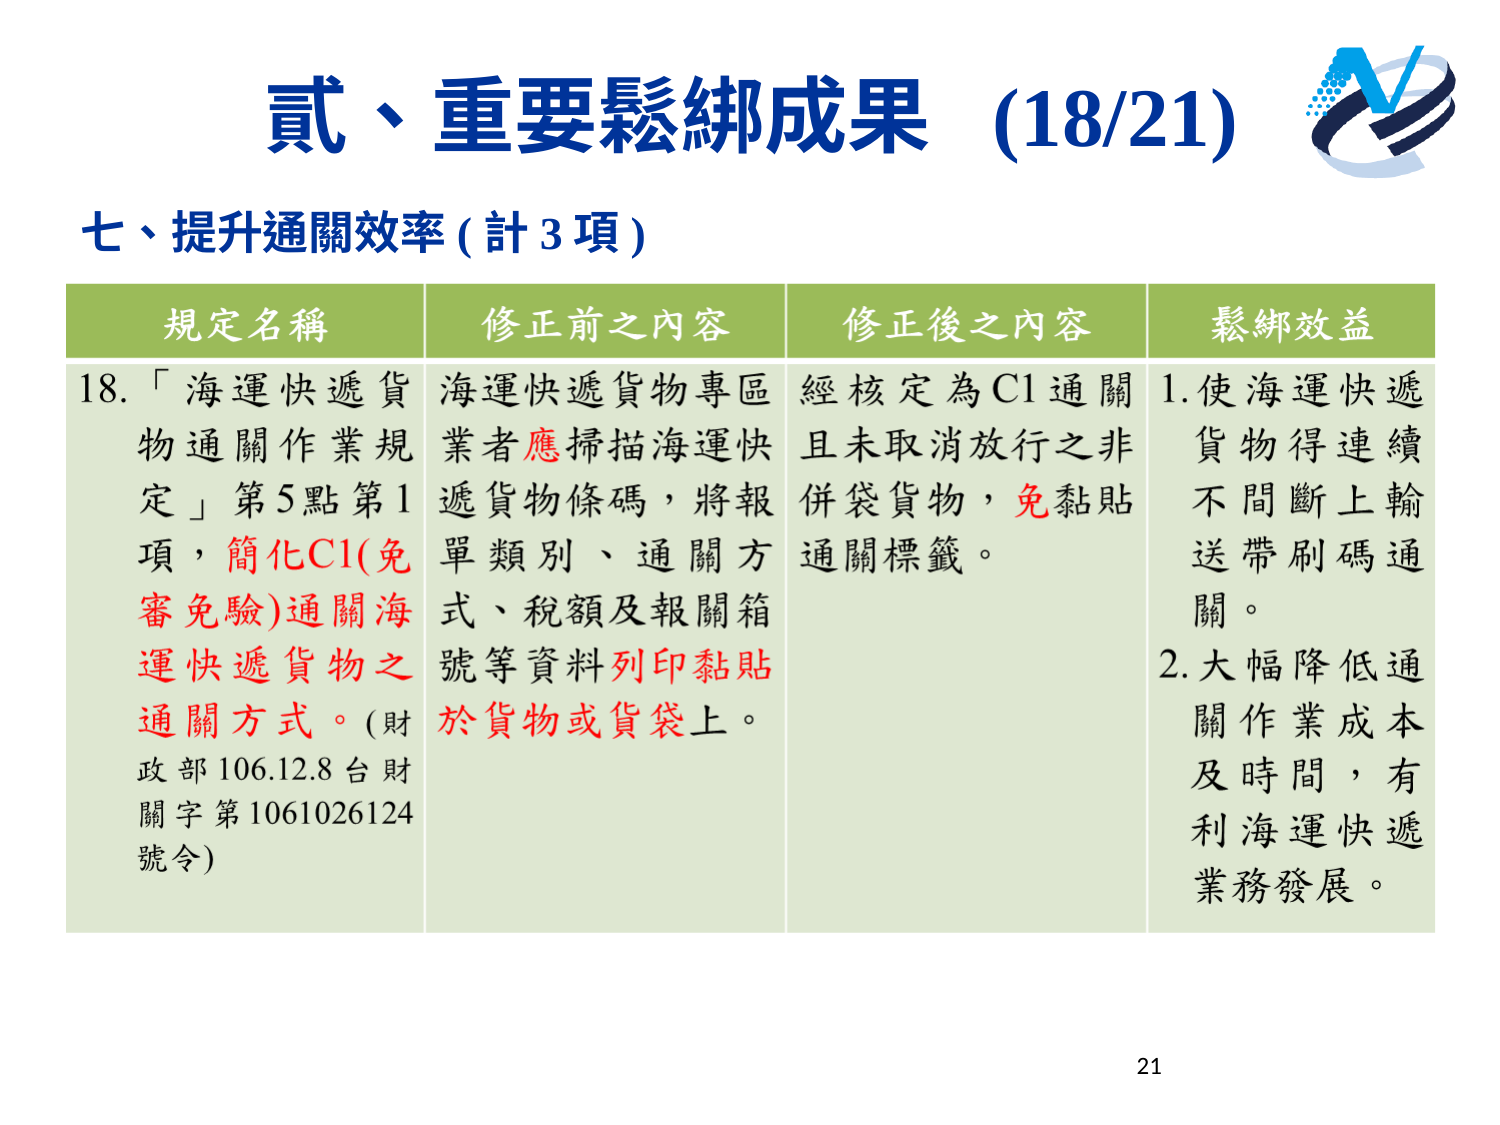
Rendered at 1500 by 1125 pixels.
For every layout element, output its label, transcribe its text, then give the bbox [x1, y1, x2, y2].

picture [64, 282, 1437, 935]
text_box 七、提升通關效率(計3項) [64, 196, 613, 267]
text_box 21 [1121, 1035, 1472, 1095]
title 貳、重要鬆綁成果 (18/21) [76, 19, 1427, 207]
